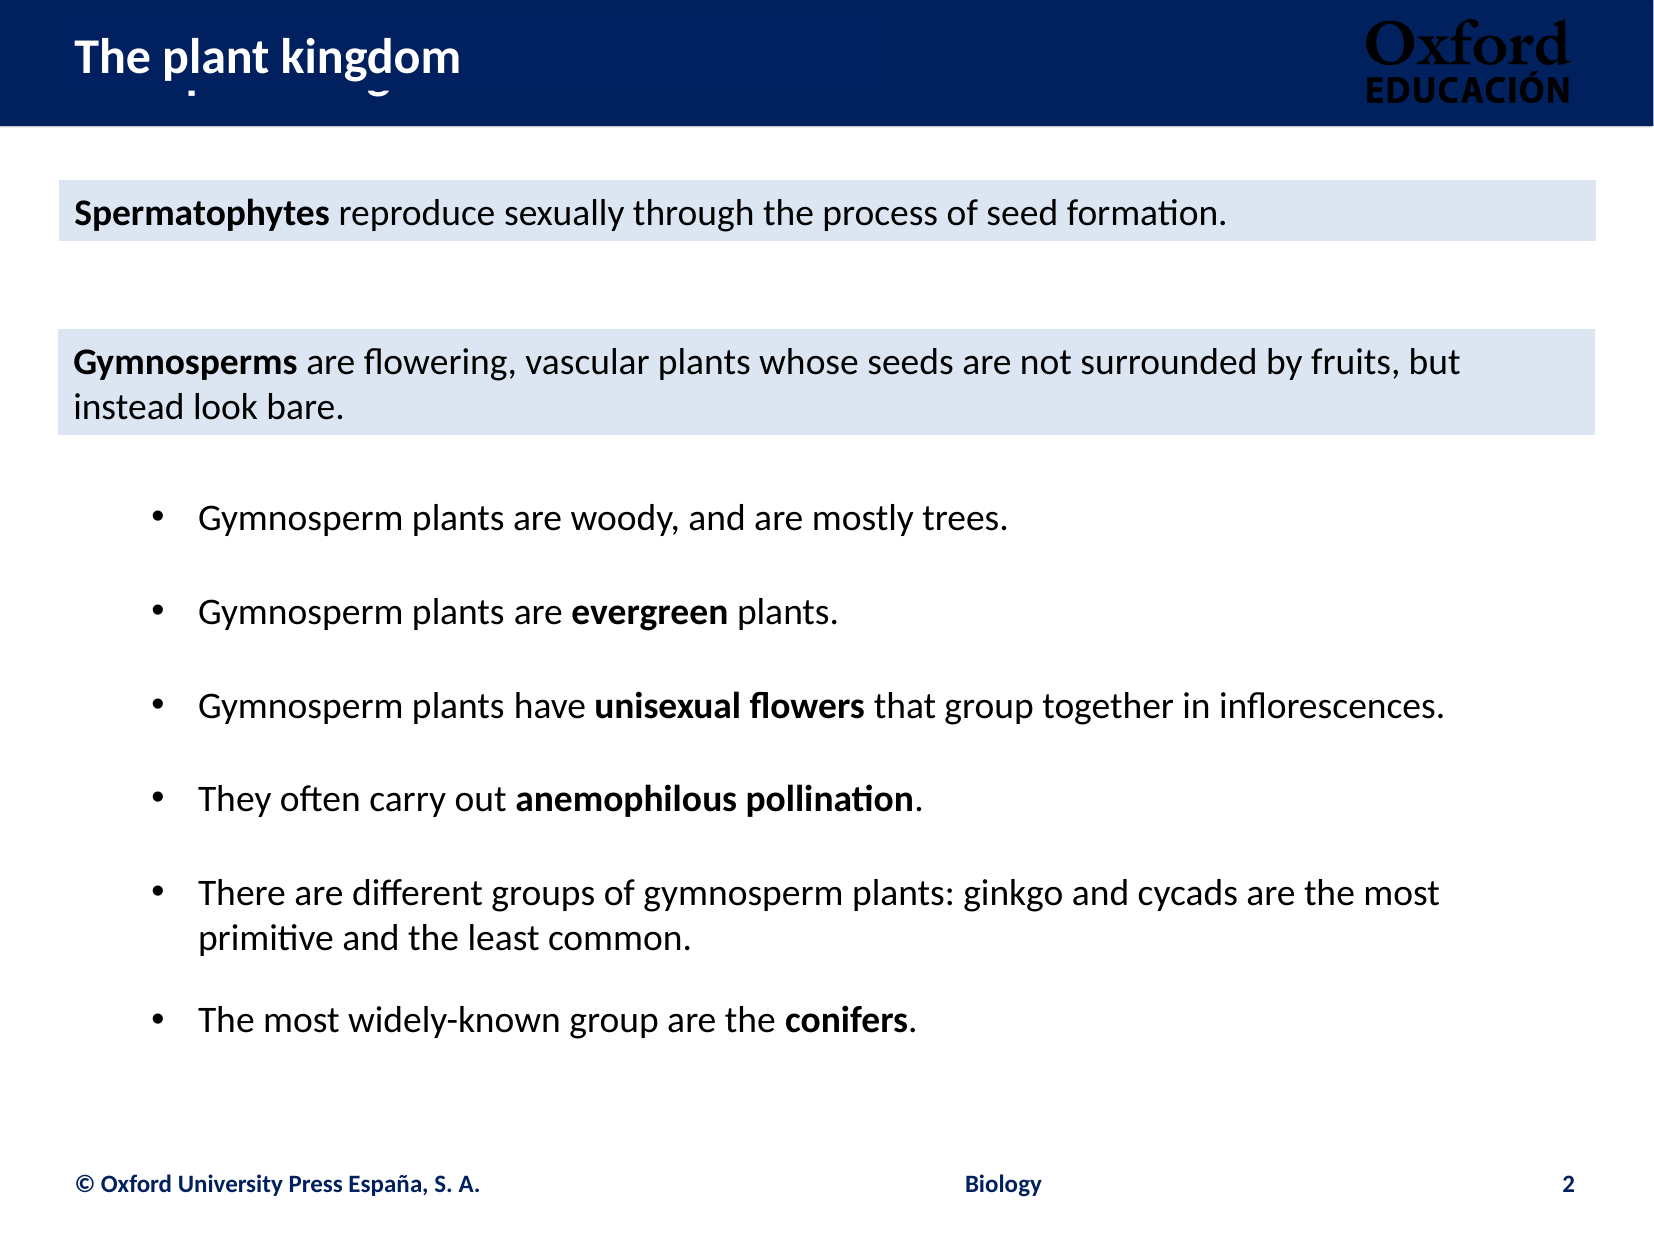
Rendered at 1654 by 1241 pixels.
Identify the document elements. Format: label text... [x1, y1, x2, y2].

text_box The most widely-known group are the conifers. [136, 988, 1582, 1048]
text_box Gymnosperms are flowering, vascular plants whose seeds are not surrounded by fruits, but instead look bare. [58, 329, 1595, 435]
text_box Spermatophytes reproduce sexually through the process of seed formation. [59, 180, 1596, 241]
text_box The plant kingdom [59, 15, 893, 91]
slide_number © Oxford University Press España, S. A. [59, 1149, 564, 1216]
text_box Gymnosperm plants have unisexual flowers that group together in inflorescences. [136, 673, 1624, 734]
text_box There are different groups of gymnosperm plants: ginkgo and cycads are the most primitive and the least common. [136, 860, 1582, 966]
slide_number <number> [1442, 1149, 1591, 1216]
text_box Gymnosperm plants are evergreen plants. [136, 579, 1582, 640]
footer Biology [564, 1149, 1442, 1216]
text_box Gymnosperm plants are woody, and are mostly trees. [136, 485, 1582, 546]
text_box They often carry out anemophilous pollination. [136, 767, 1582, 827]
